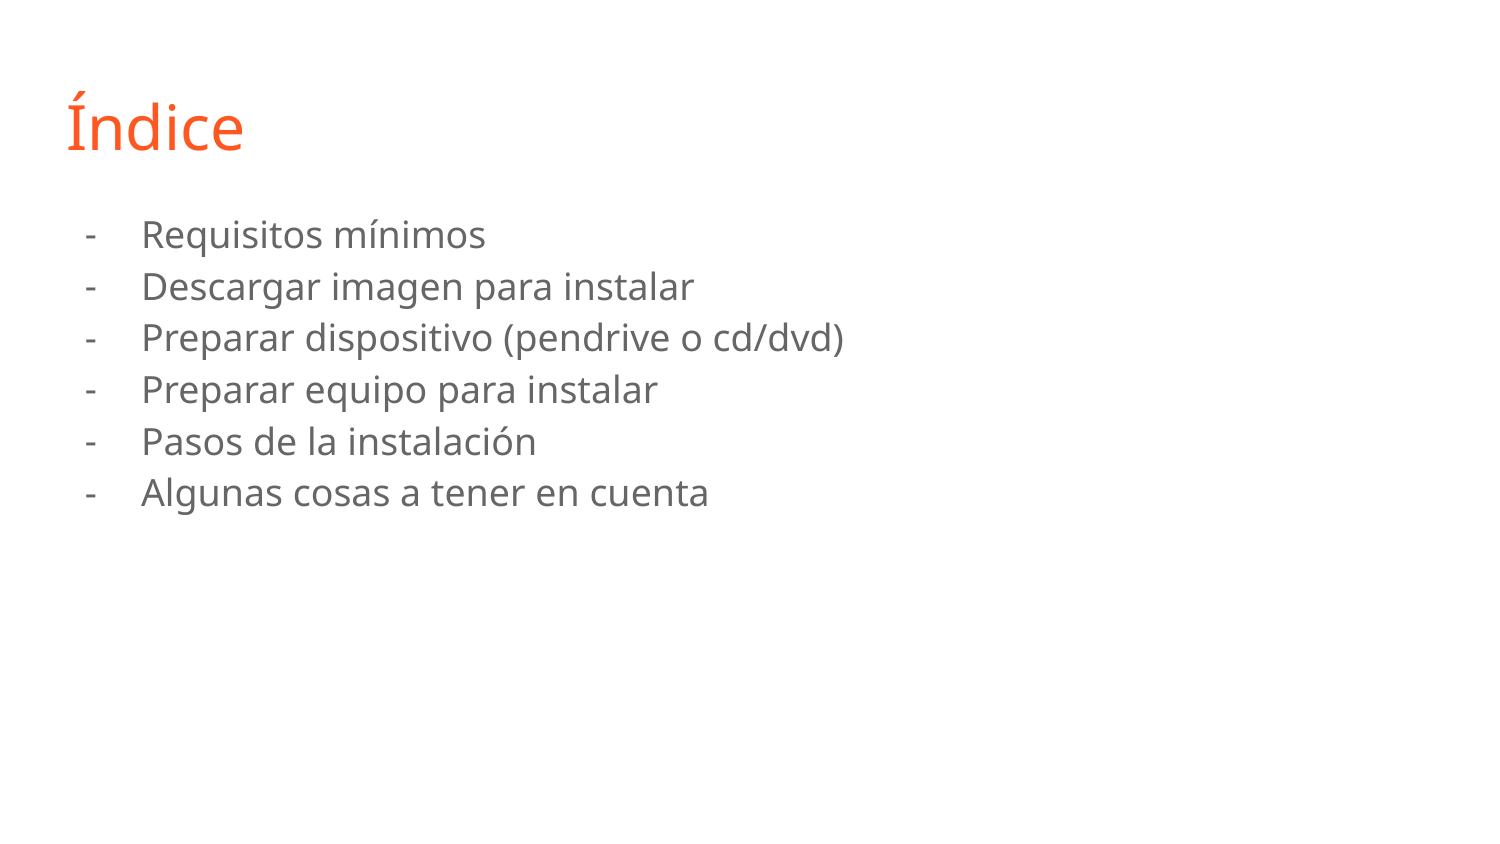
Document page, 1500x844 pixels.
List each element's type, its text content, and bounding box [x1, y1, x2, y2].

title Índice [51, 72, 1449, 167]
list Requisitos mínimos Descargar imagen para instalar Preparar dispositivo (pendrive o cd/dvd) Preparar equipo para instalar Pasos de la instalación Algunas cosas a tener en cuenta [51, 189, 1449, 750]
